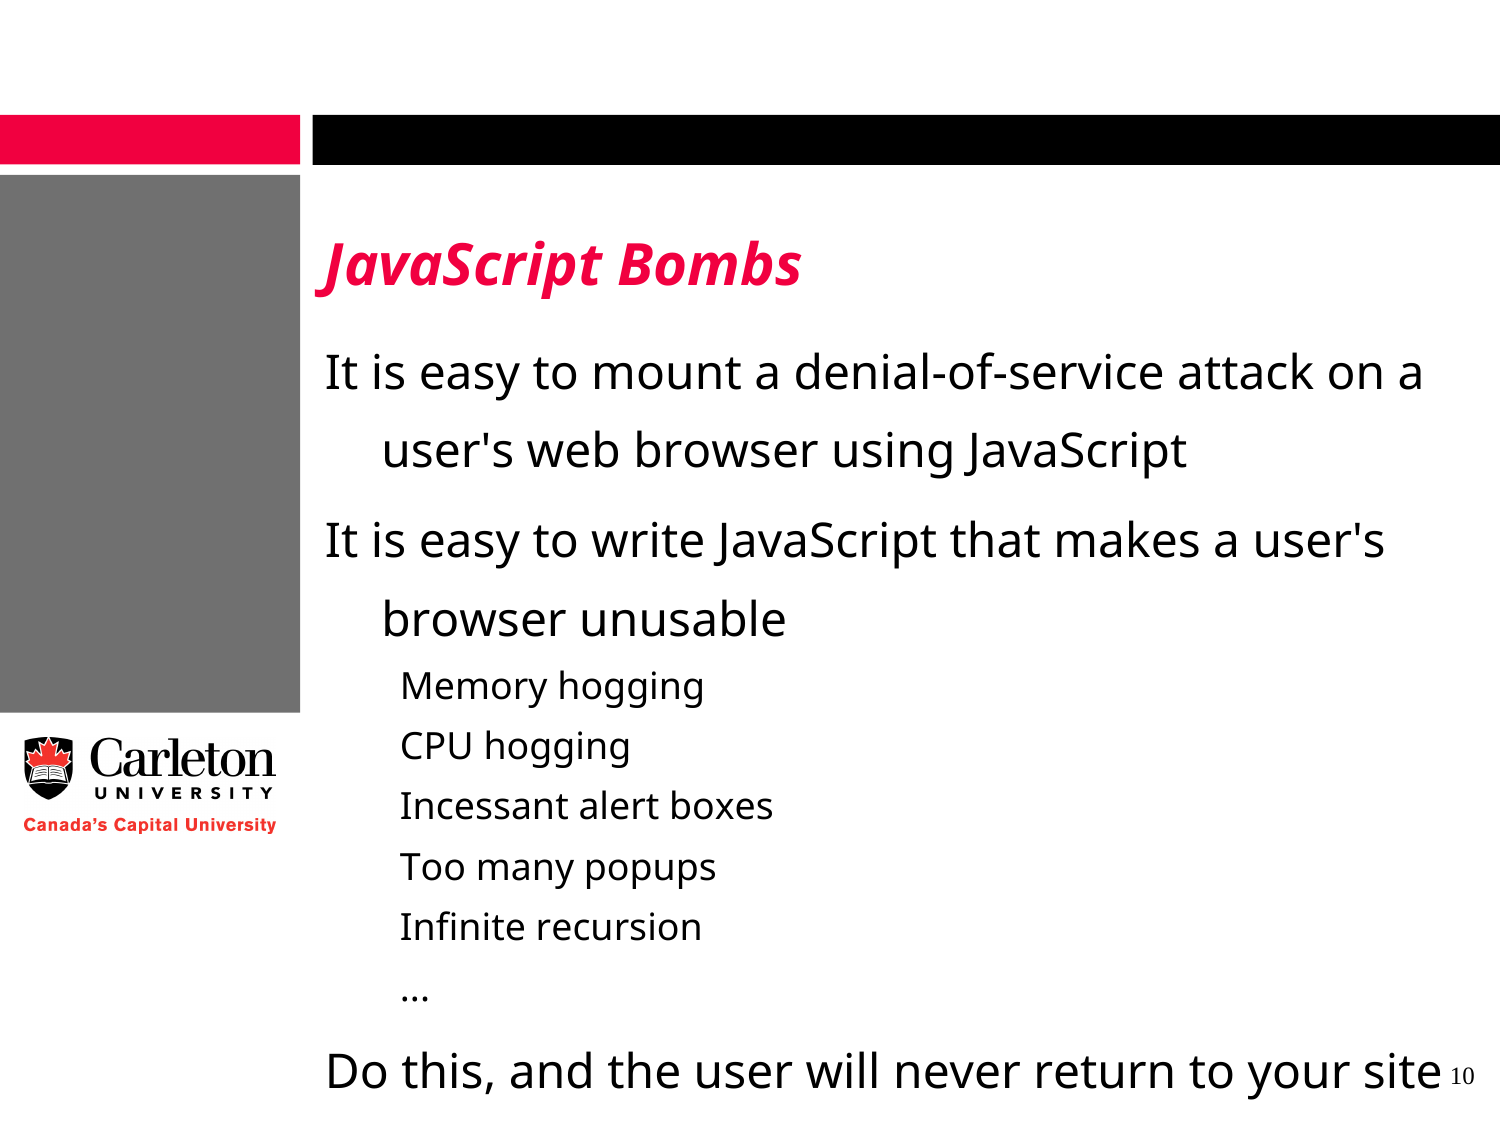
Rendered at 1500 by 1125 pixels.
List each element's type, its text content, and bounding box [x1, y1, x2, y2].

picture [24, 737, 276, 834]
list It is easy to mount a denial-of-service attack on a user's web browser using JavaScript It is easy to write JavaScript that makes a user's browser unusable Memory hogging CPU hogging Incessant alert boxes Too many popups Infinite recursion ... Do this, and the user will never return to your site [324, 324, 1450, 1124]
title JavaScript Bombs [324, 187, 1450, 324]
